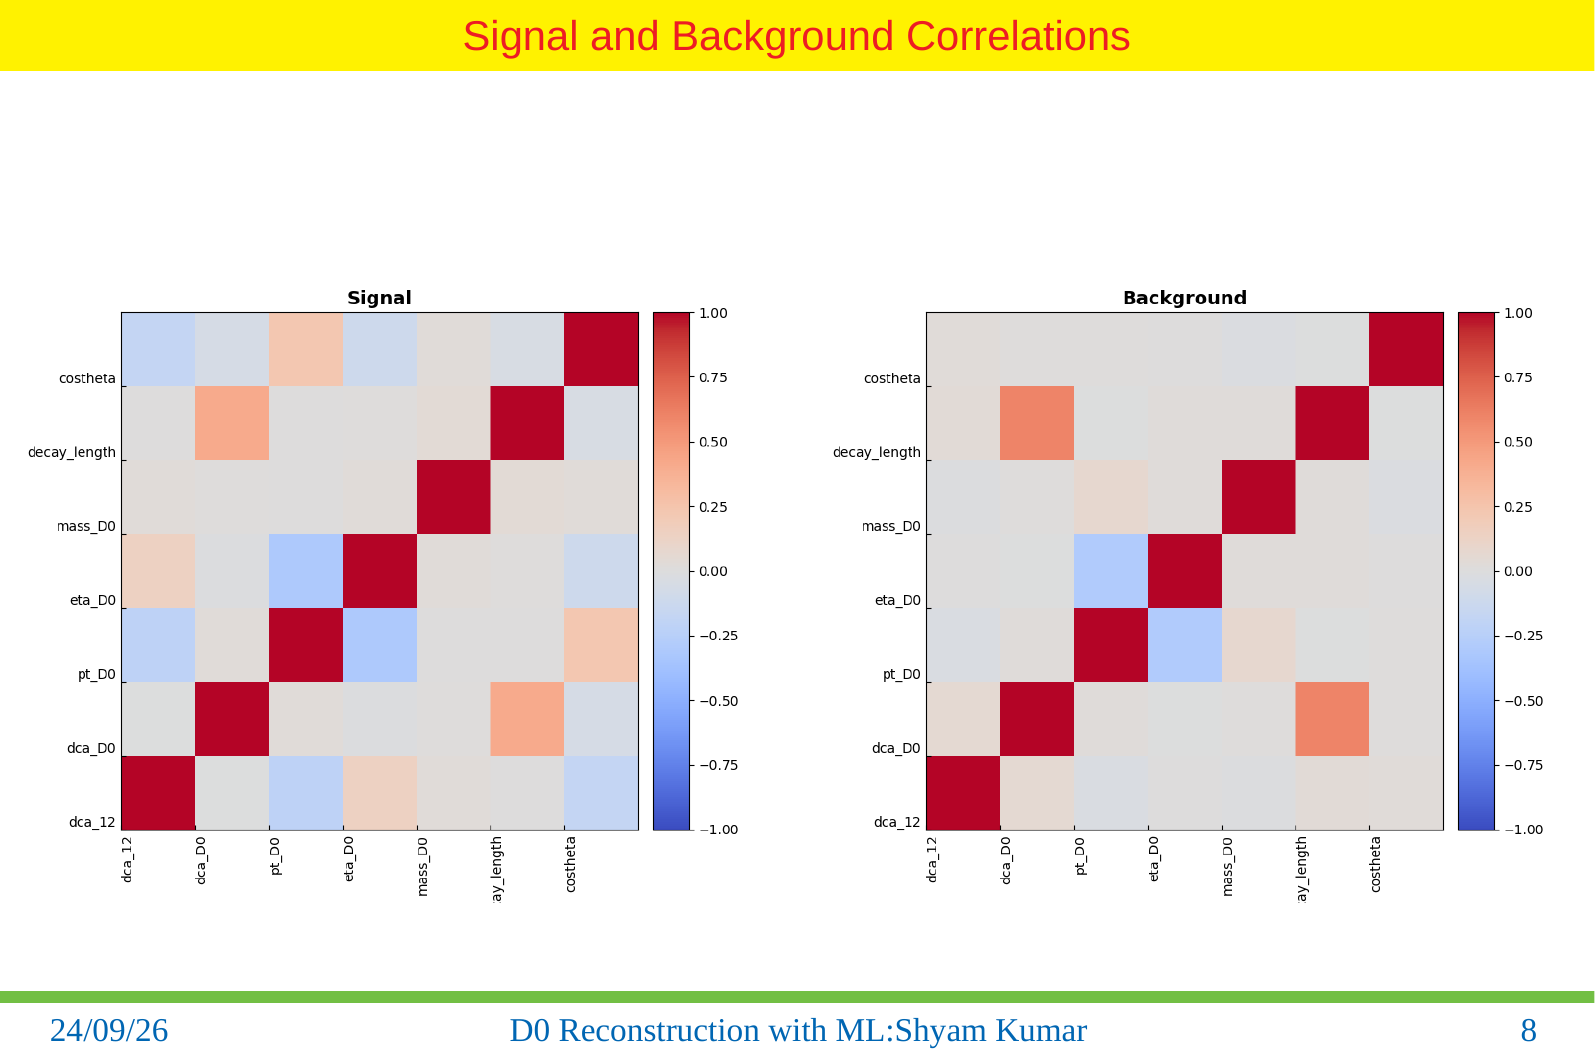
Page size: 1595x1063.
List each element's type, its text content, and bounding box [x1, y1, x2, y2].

picture [816, 183, 1584, 951]
picture [11, 183, 779, 951]
title Signal and Background Correlations [0, 0, 1595, 71]
